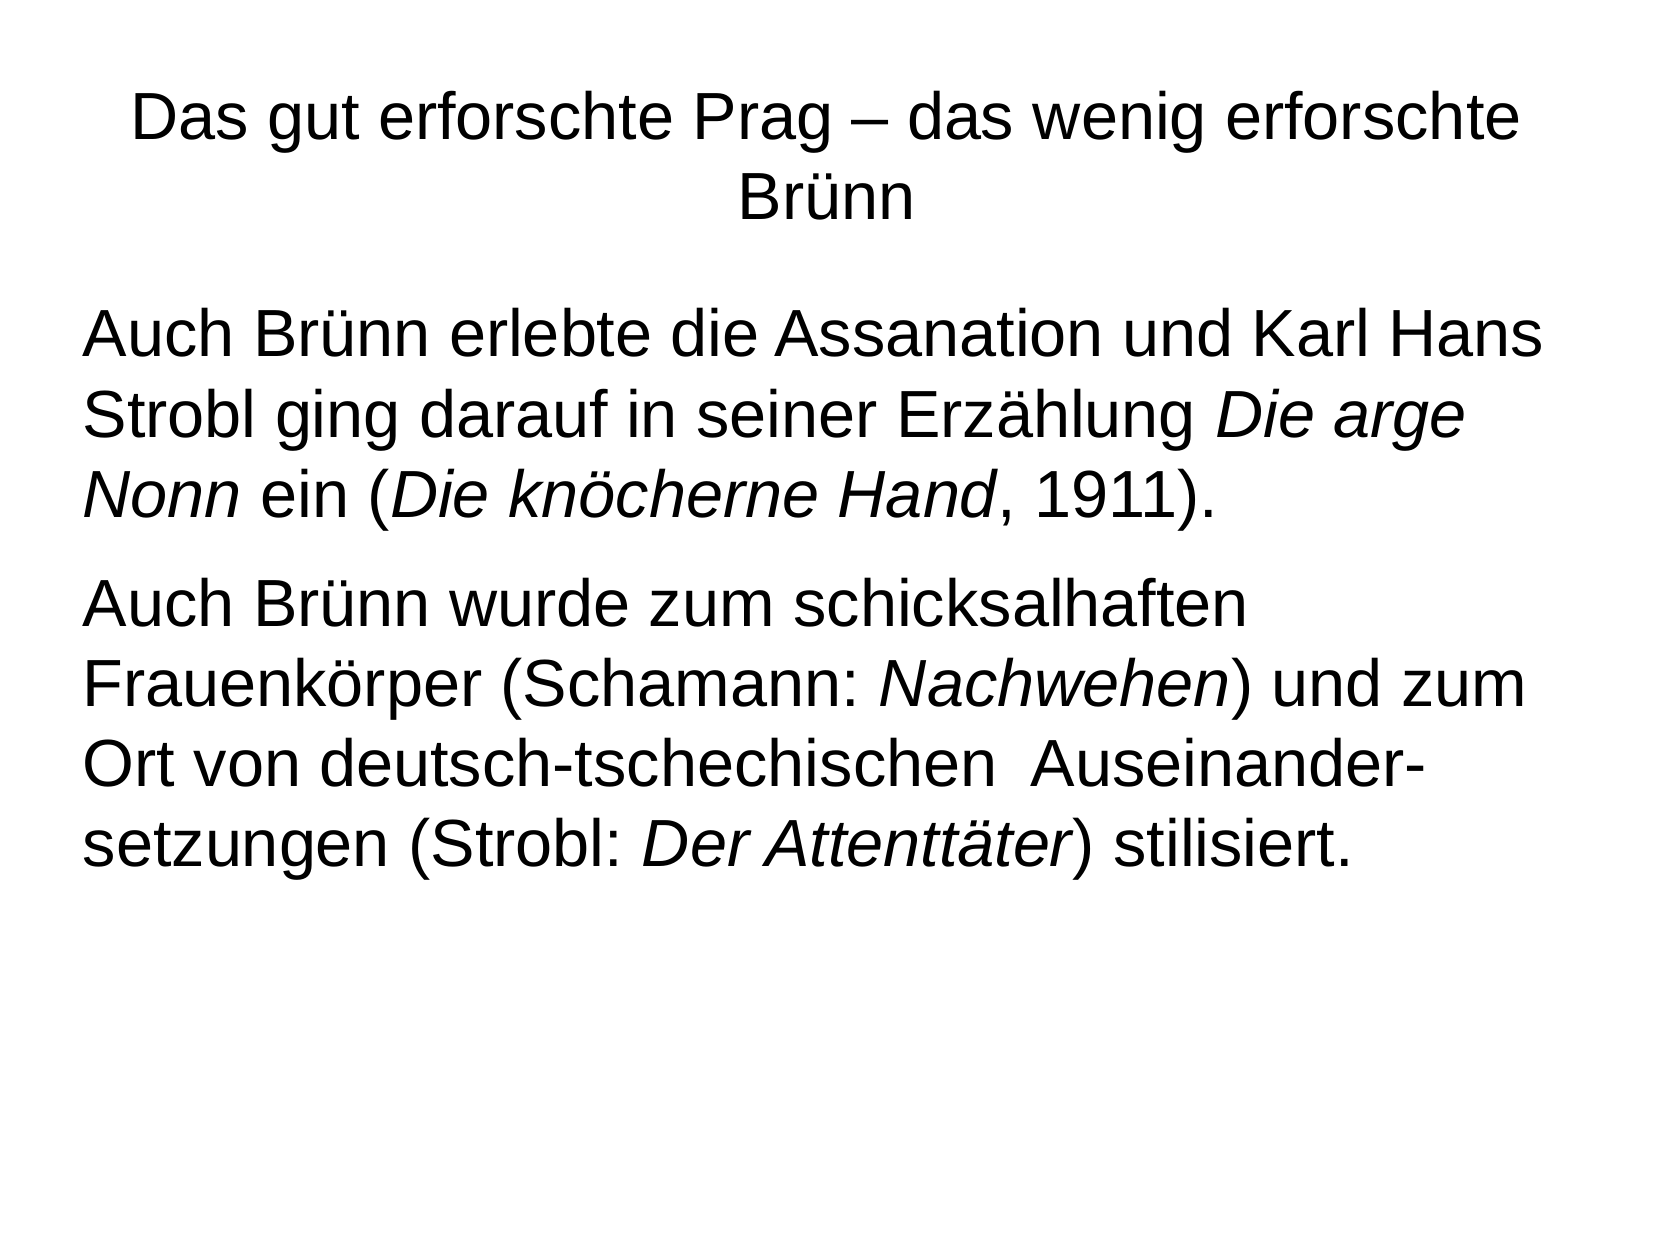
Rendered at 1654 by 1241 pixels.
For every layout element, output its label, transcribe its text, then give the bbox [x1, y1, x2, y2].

list Auch Brünn erlebte die Assanation und Karl Hans Strobl ging darauf in seiner Erzählung Die arge Nonn ein (Die knöcherne Hand, 1911). Auch Brünn wurde zum schicksalhaften Frauenkörper (Schamann: Nachwehen) und zum Ort von deutsch-tschechischen Auseinander-setzungen (Strobl: Der Attenttäter) stilisiert. [82, 290, 1571, 1010]
title Das gut erforschte Prag – das wenig erforschte Brünn [82, 49, 1571, 257]
